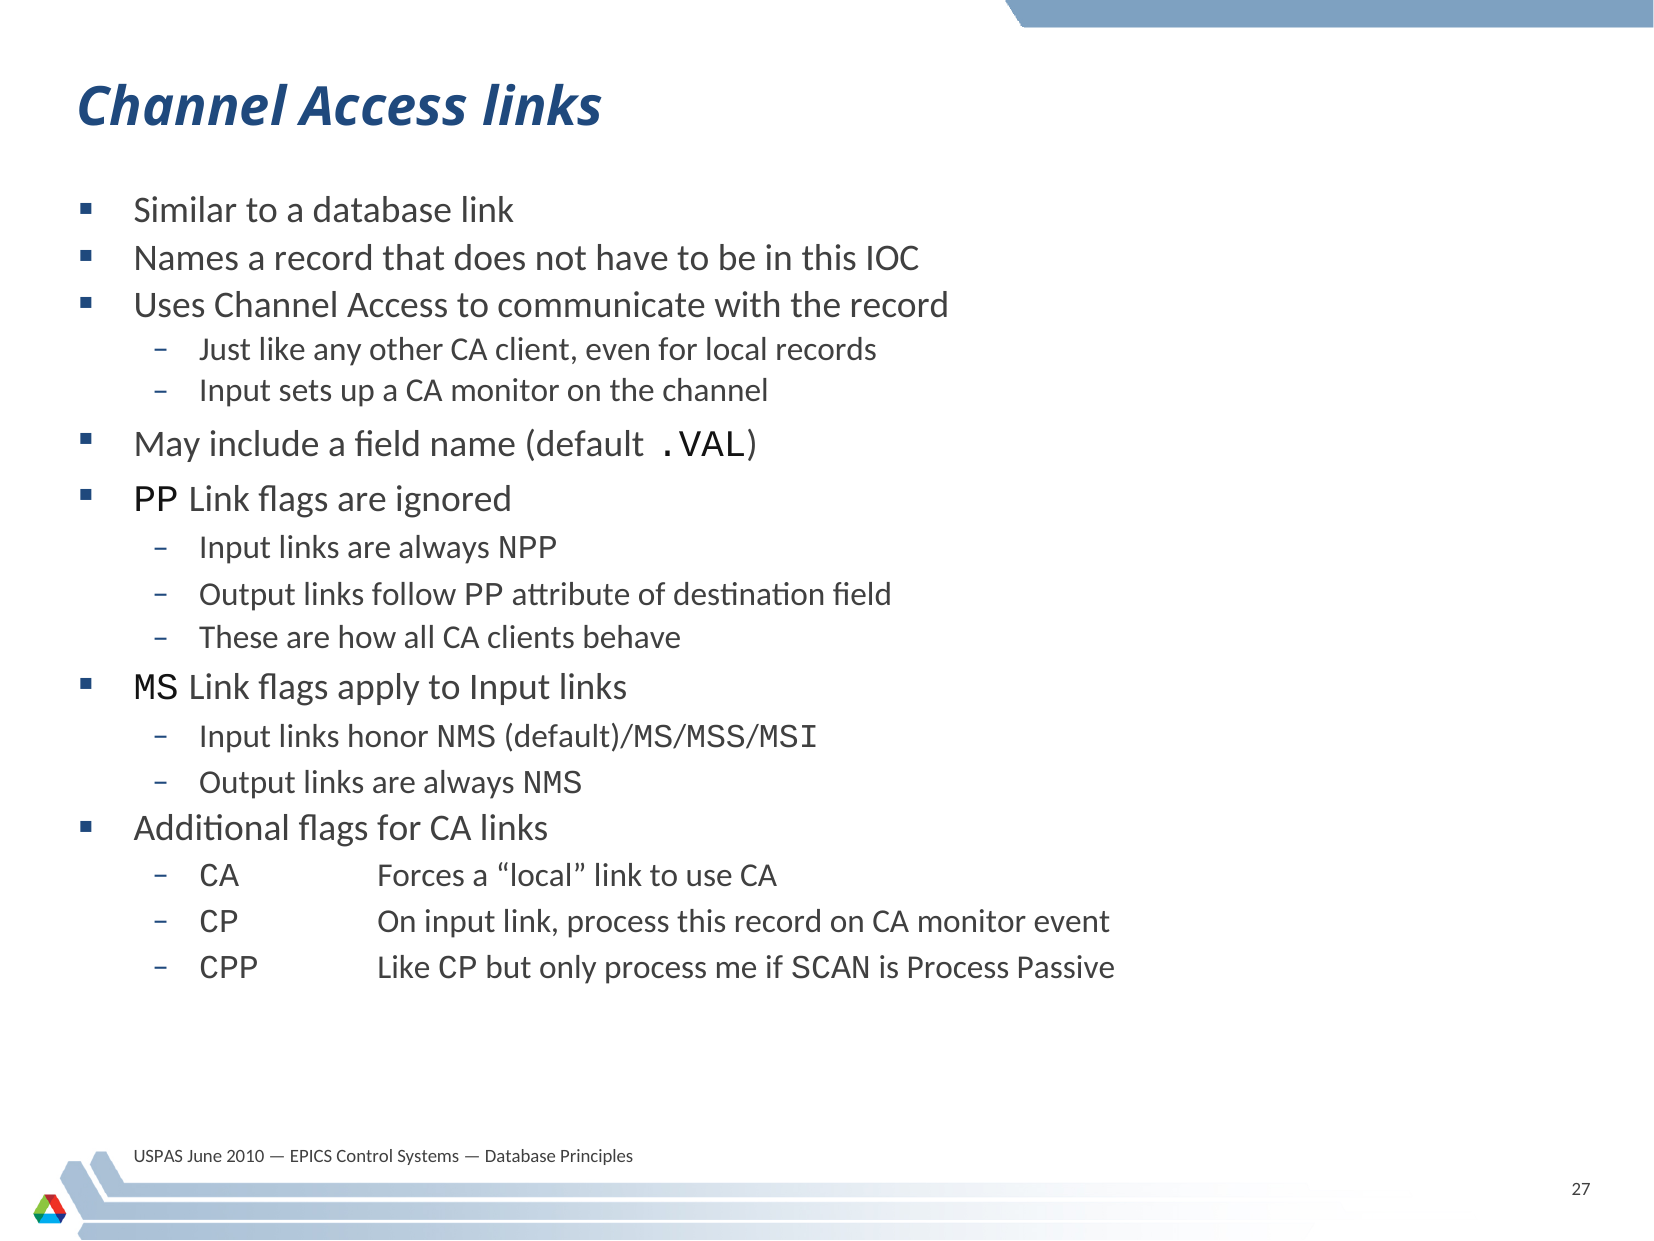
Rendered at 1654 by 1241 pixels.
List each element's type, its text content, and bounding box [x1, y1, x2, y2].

picture [0, 0, 1654, 29]
title Channel Access links [61, 59, 1500, 138]
list Similar to a database link Names a record that does not have to be in this IOC Uses Channel Access to communicate with the record Just like any other CA client, even for local records Input sets up a CA monitor on the channel May include a field name (default .VAL) PP Link flags are ignored Input links are always NPP Output links follow PP attribute of destination field These are how all CA clients behave MS Link flags apply to Input links Input links honor NMS (default)/MS/MSS/MSI Output links are always NMS Additional flags for CA links CA Forces a “local” link to use CA CP On input link, process this record on CA monitor event CPP Like CP but only process me if SCAN is Process Passive [62, 187, 1498, 1126]
picture [0, 1143, 1654, 1240]
